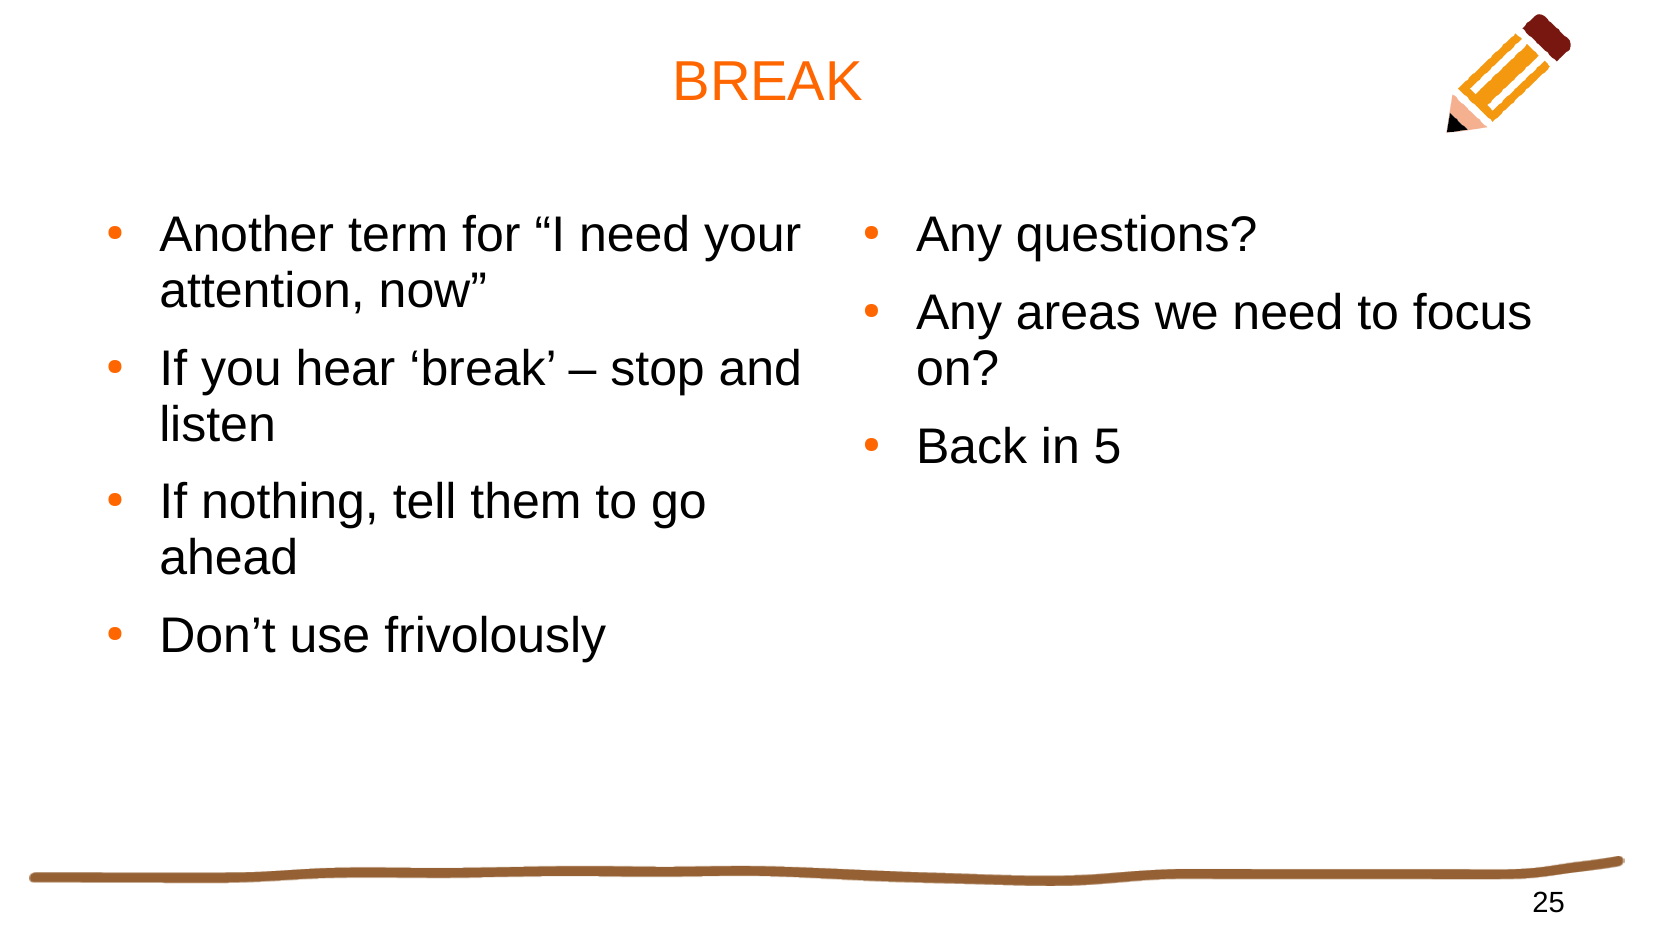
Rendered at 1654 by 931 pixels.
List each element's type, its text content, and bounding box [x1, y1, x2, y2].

list Any questions? Any areas we need to focus on? Back in 5 [845, 206, 1566, 857]
list Another term for “I need your attention, now” If you hear ‘break’ – stop and listen If nothing, tell them to go ahead Don’t use frivolously [88, 206, 809, 857]
picture [1446, 14, 1571, 133]
picture [29, 856, 1625, 886]
title BREAK [88, 29, 1447, 133]
